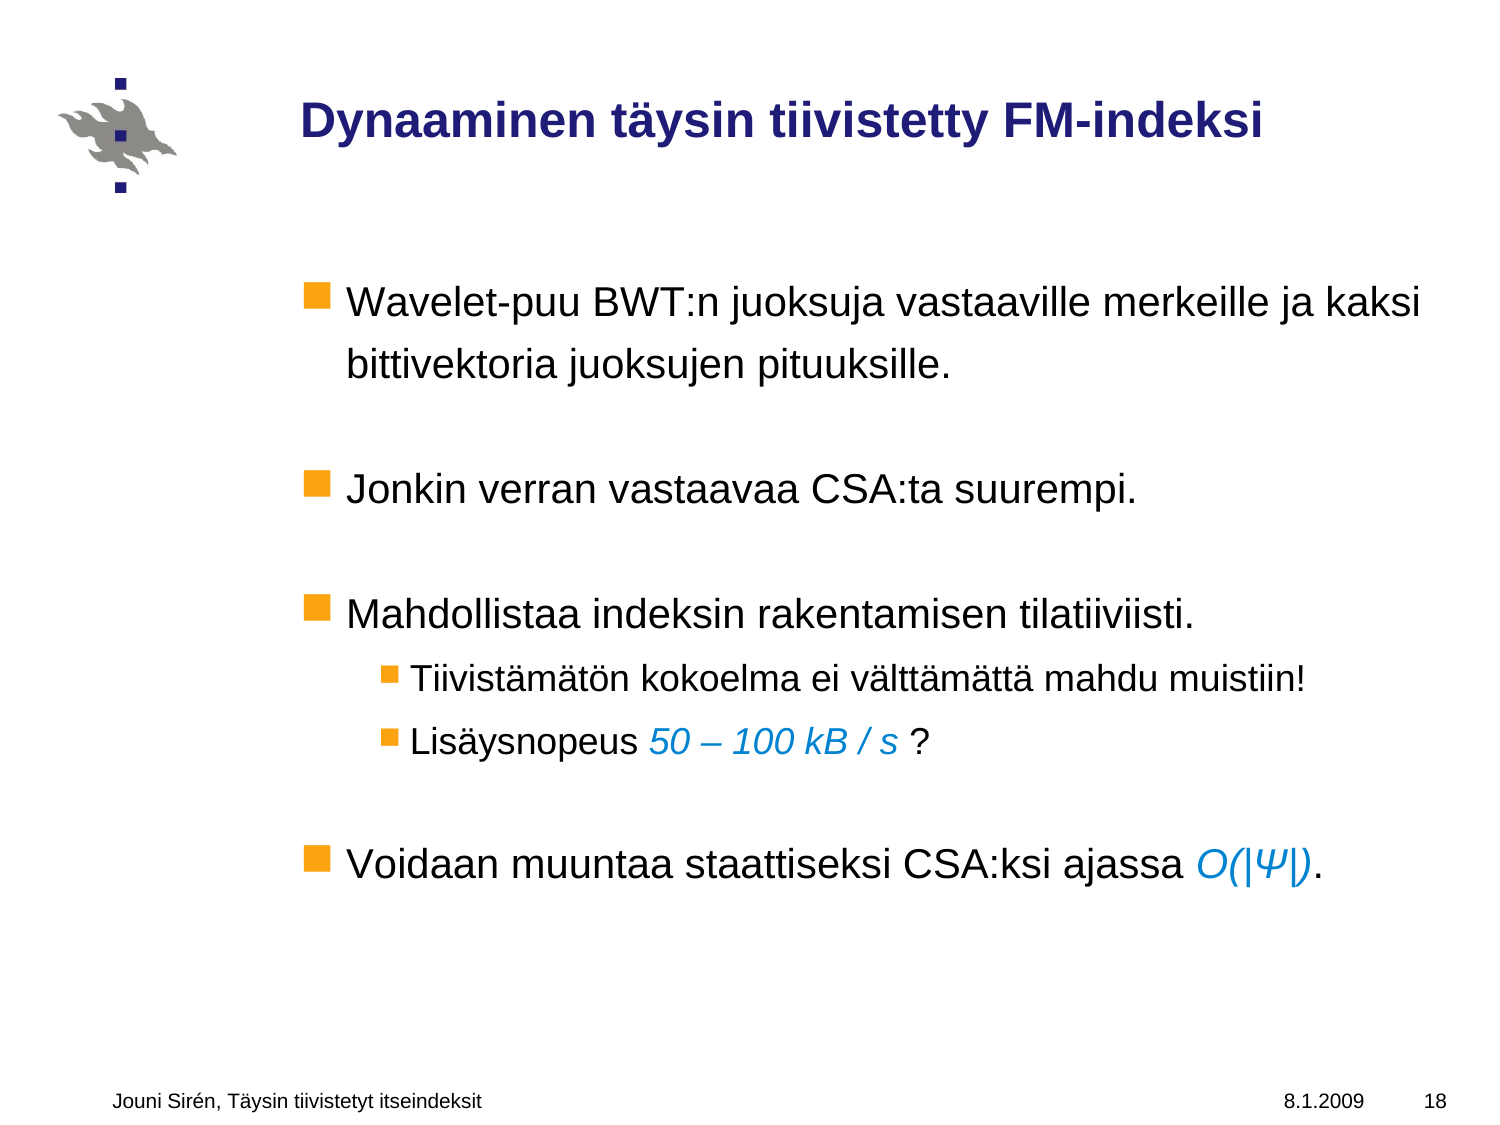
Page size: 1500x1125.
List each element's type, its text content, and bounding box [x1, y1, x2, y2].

picture [57, 78, 177, 193]
list Wavelet-puu BWT:n juoksuja vastaaville merkeille ja kaksi bittivektoria juoksujen pituuksille. Jonkin verran vastaavaa CSA:ta suurempi. Mahdollistaa indeksin rakentamisen tilatiiviisti. Tiivistämätön kokoelma ei välttämättä mahdu muistiin! Lisäysnopeus 50 – 100 kB / s ? Voidaan muuntaa staattiseksi CSA:ksi ajassa O(|Ψ|). [299, 262, 1450, 1061]
title Dynaaminen täysin tiivistetty FM-indeksi [299, 32, 1450, 201]
